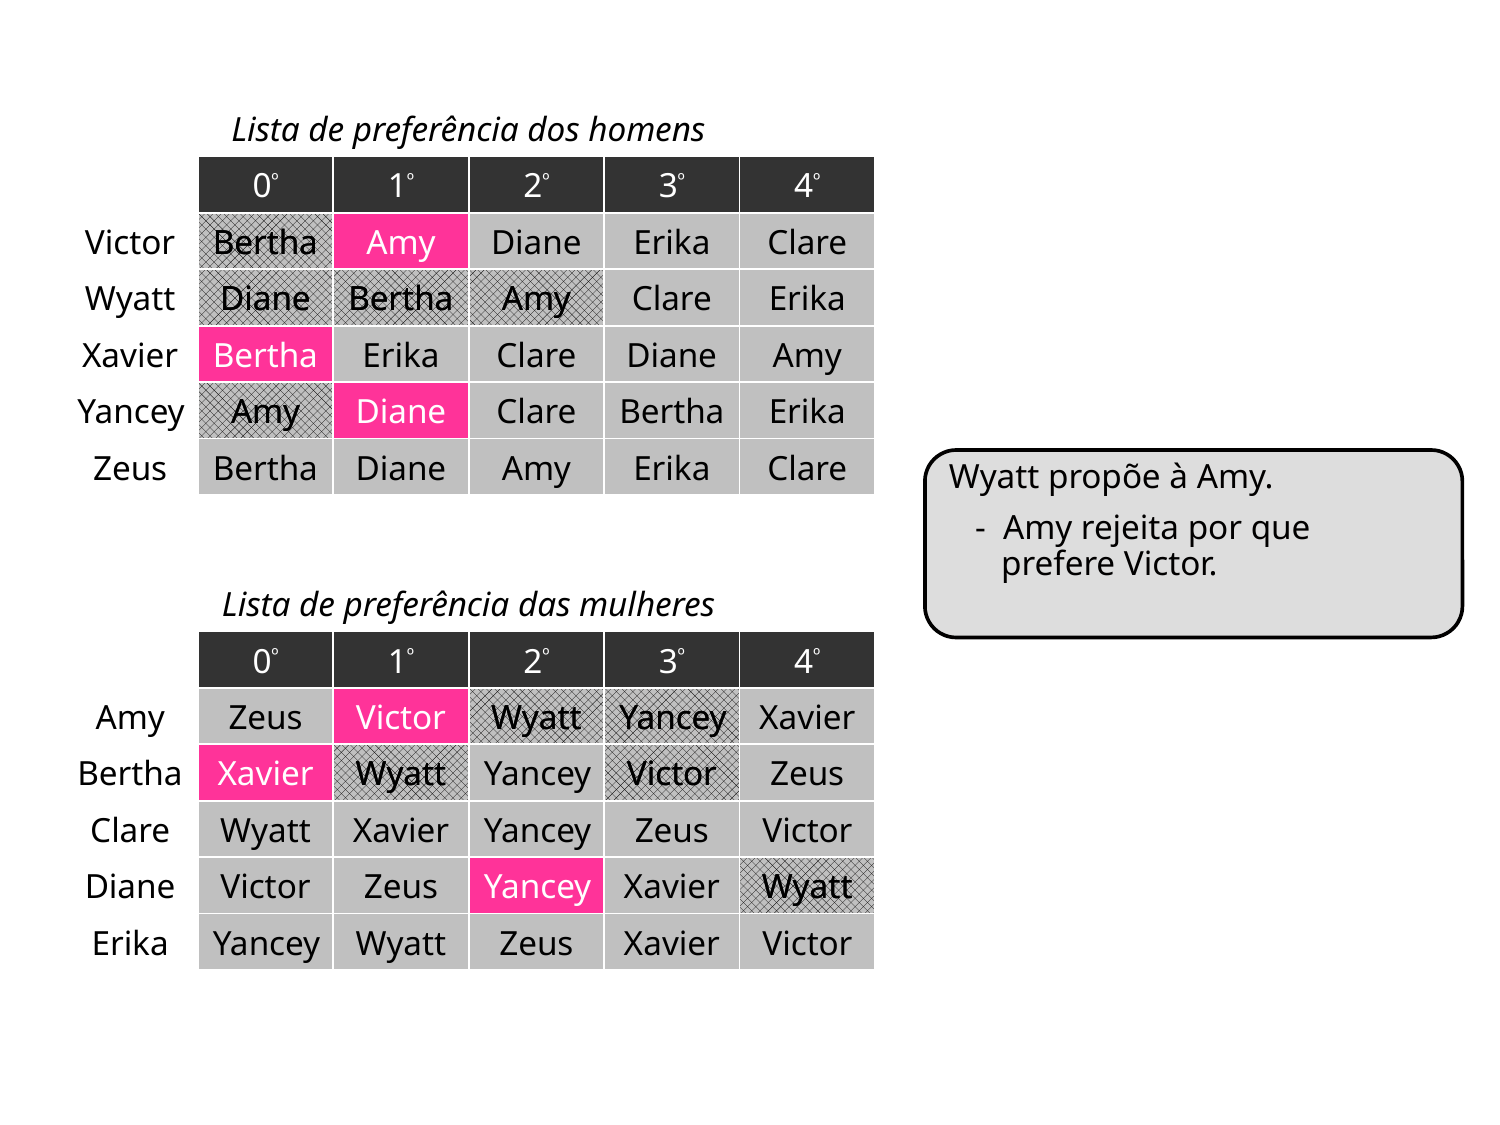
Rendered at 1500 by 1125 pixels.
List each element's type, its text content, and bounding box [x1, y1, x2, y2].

text_box Wyatt [333, 744, 469, 801]
text_box Bertha [197, 212, 334, 269]
text_box Amy [197, 382, 334, 439]
text_box Yancey [605, 687, 740, 745]
text_box Yancey [468, 857, 605, 914]
text_box Victor [604, 745, 740, 801]
text_box Wyatt [739, 857, 875, 914]
text_box Bertha [333, 269, 468, 326]
text_box Amy [334, 212, 469, 269]
text_box Wyatt propõe à Amy. - Amy rejeita por que prefere Victor. [924, 450, 1463, 638]
text_box Xavier [197, 744, 333, 801]
text_box Wyatt [468, 687, 605, 745]
text_box Victor [333, 687, 468, 744]
text_box Bertha [197, 326, 334, 382]
text_box Diane [197, 269, 333, 326]
text_box Diane [334, 382, 469, 439]
text_box Amy [468, 269, 605, 326]
